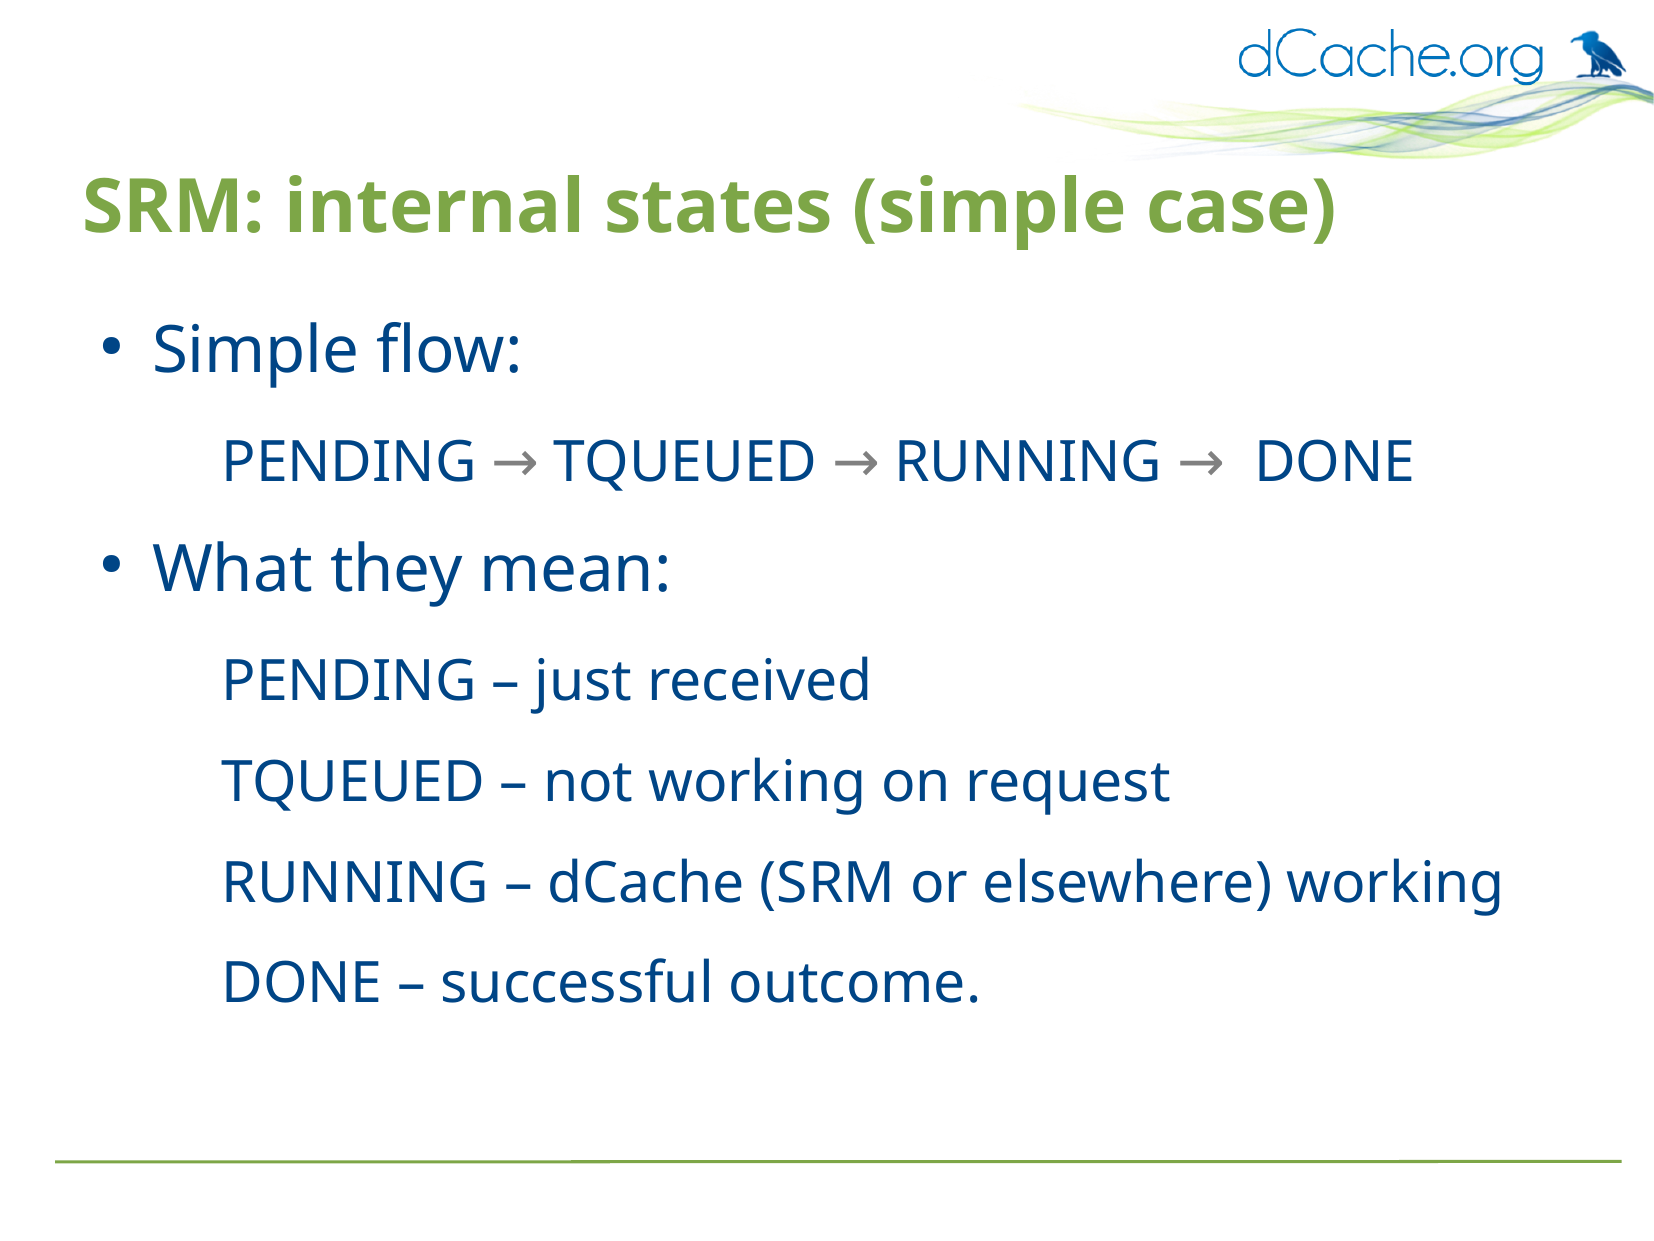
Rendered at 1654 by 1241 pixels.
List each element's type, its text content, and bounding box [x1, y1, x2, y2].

title SRM: internal states (simple case) [82, 155, 1605, 252]
picture [956, 16, 1654, 169]
list Simple flow: PENDING → TQUEUED → RUNNING → DONE What they mean: PENDING – just received TQUEUED – not working on request RUNNING – dCache (SRM or elsewhere) working DONE – successful outcome. [82, 302, 1571, 1023]
